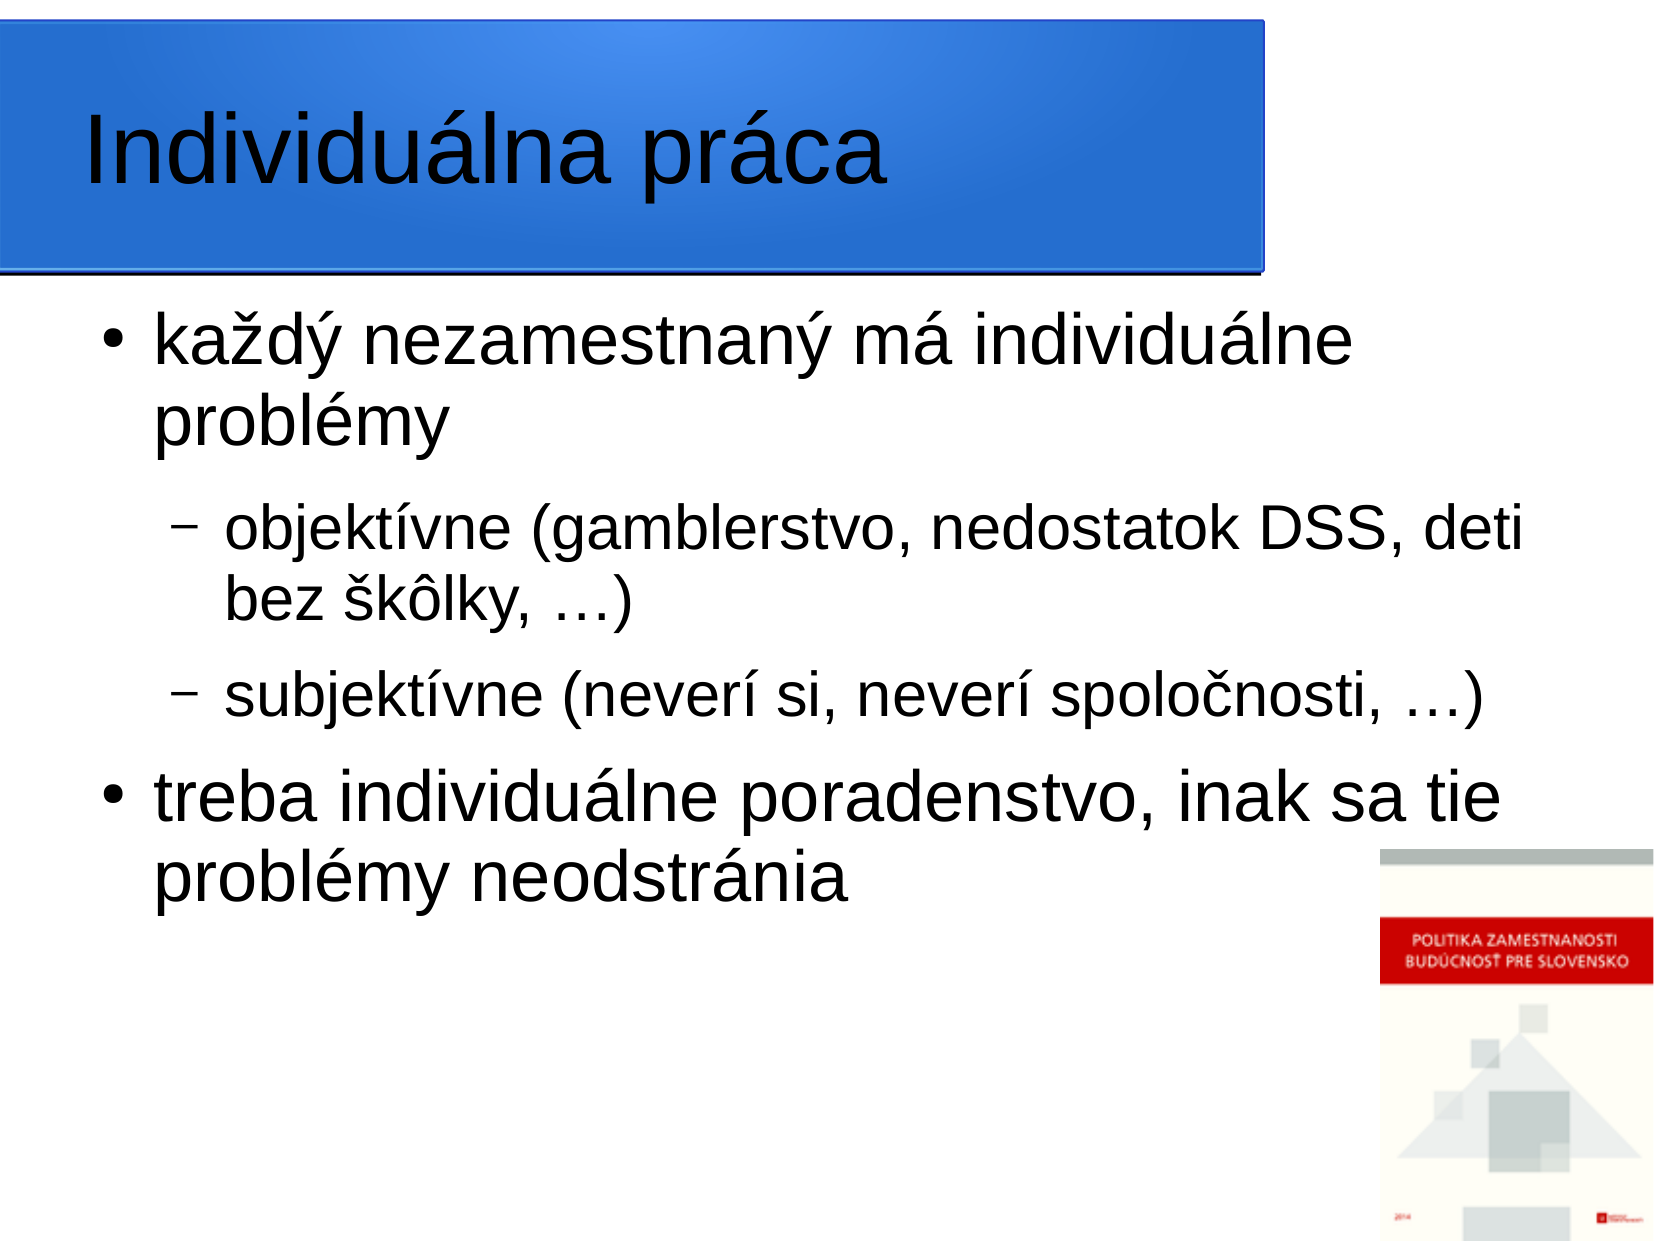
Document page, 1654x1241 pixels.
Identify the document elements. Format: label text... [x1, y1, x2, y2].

list každý nezamestnaný má individuálne problémy objektívne (gamblerstvo, nedostatok DSS, deti bez škôlky, …) subjektívne (neverí si, neverí spoločnosti, …) treba individuálne poradenstvo, inak sa tie problémy neodstránia [82, 299, 1571, 1019]
picture [1380, 849, 1654, 1241]
title Individuálna práca [82, 47, 1235, 252]
